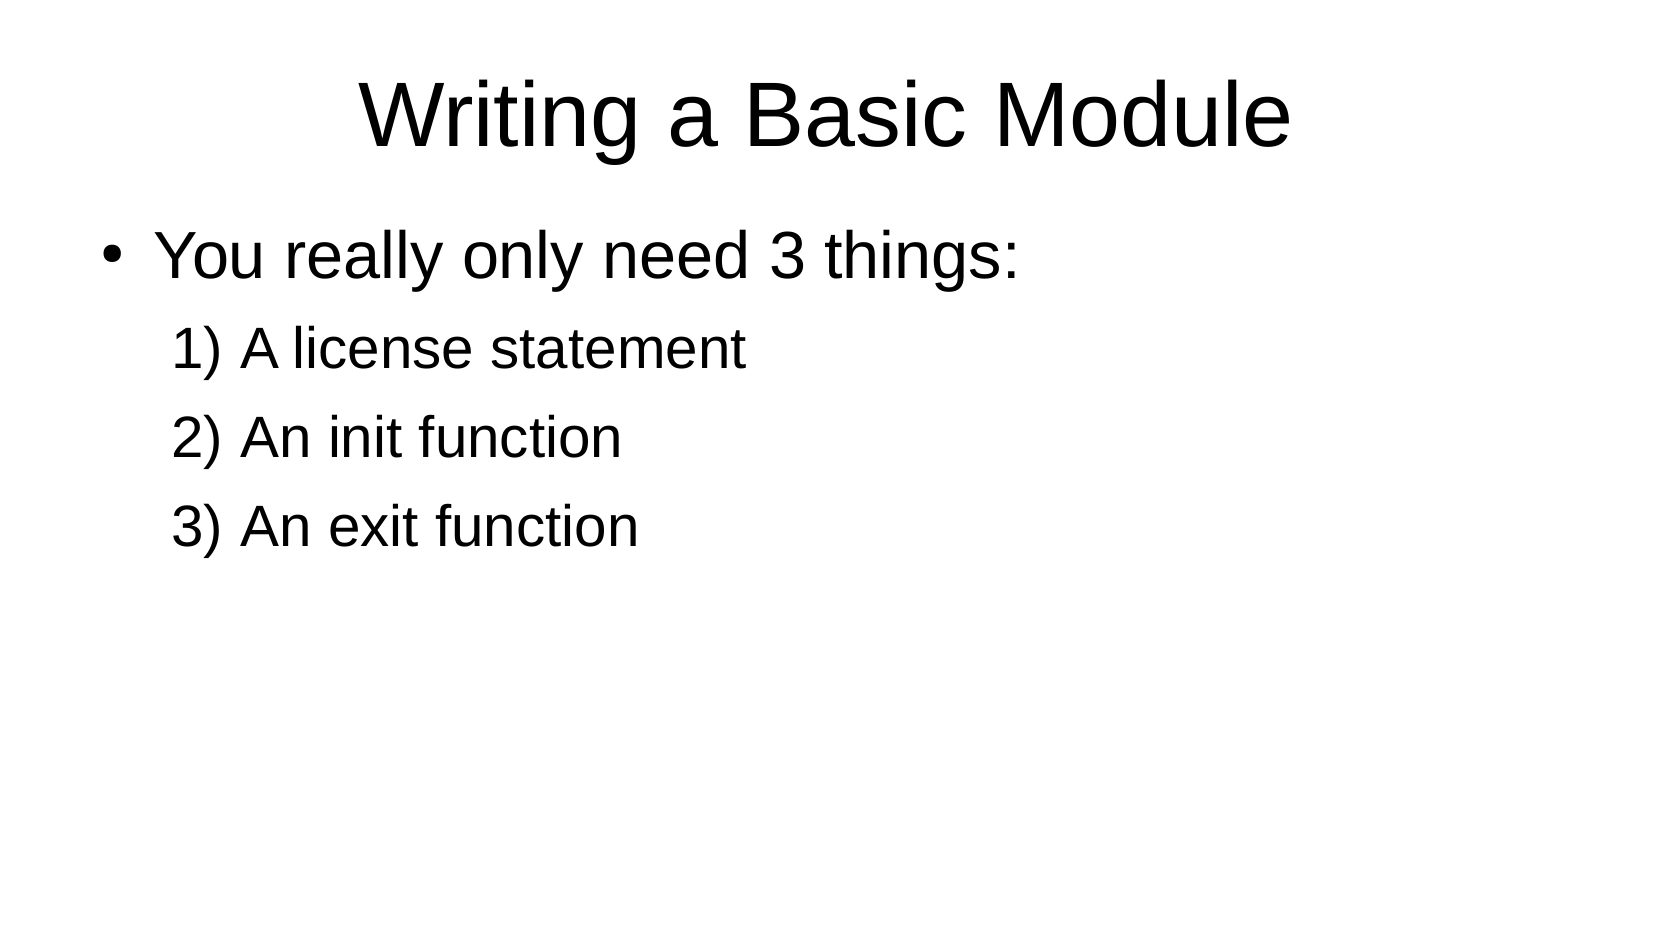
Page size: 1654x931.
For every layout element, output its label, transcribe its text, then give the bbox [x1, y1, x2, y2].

list You really only need 3 things: A license statement An init function An exit function [82, 217, 1571, 758]
title Writing a Basic Module [82, 37, 1571, 193]
